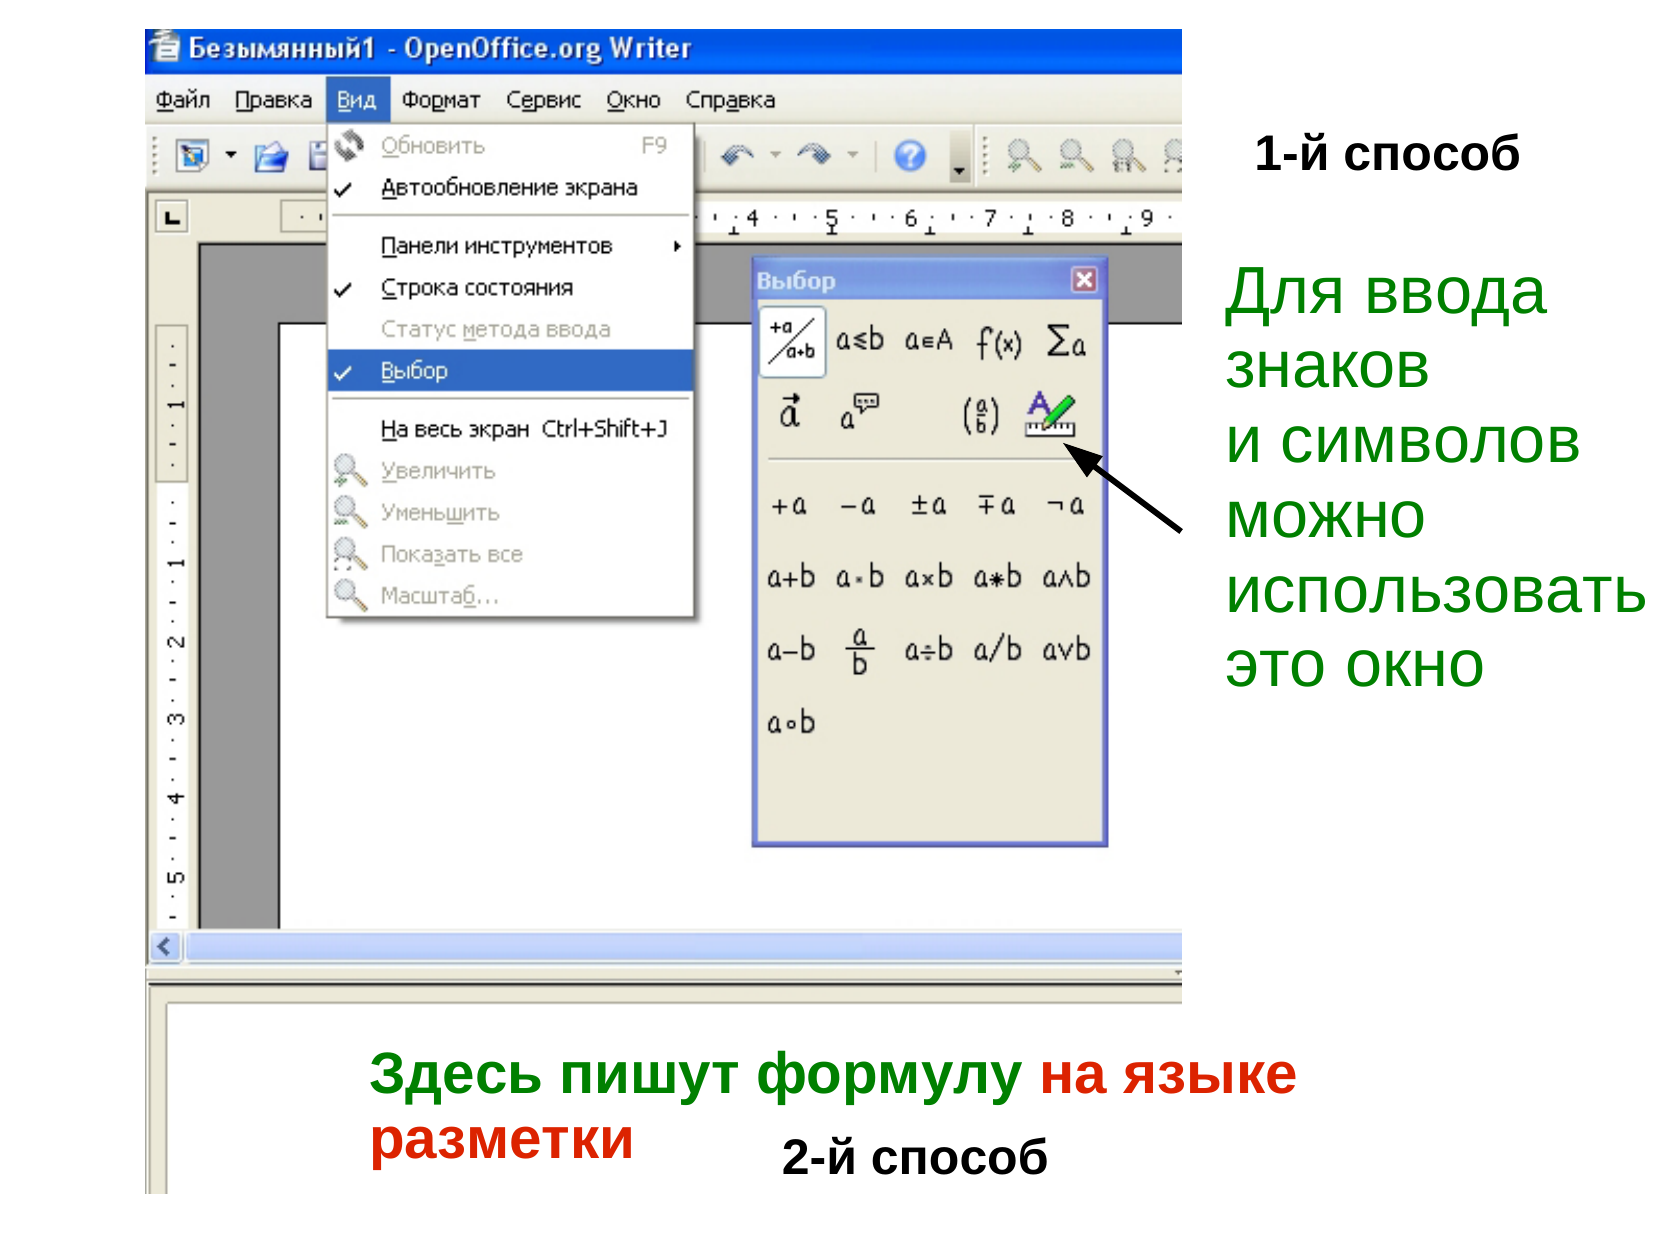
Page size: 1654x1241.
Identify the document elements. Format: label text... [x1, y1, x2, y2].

text_box Для ввода знаков и символов можно использовать это окно [1210, 245, 1654, 709]
picture [145, 29, 1182, 1195]
text_box Здесь пишут формулу на языке разметки [354, 1033, 1595, 1115]
text_box 1-й способ [1210, 118, 1565, 190]
text_box 2-й способ [738, 1122, 1093, 1194]
